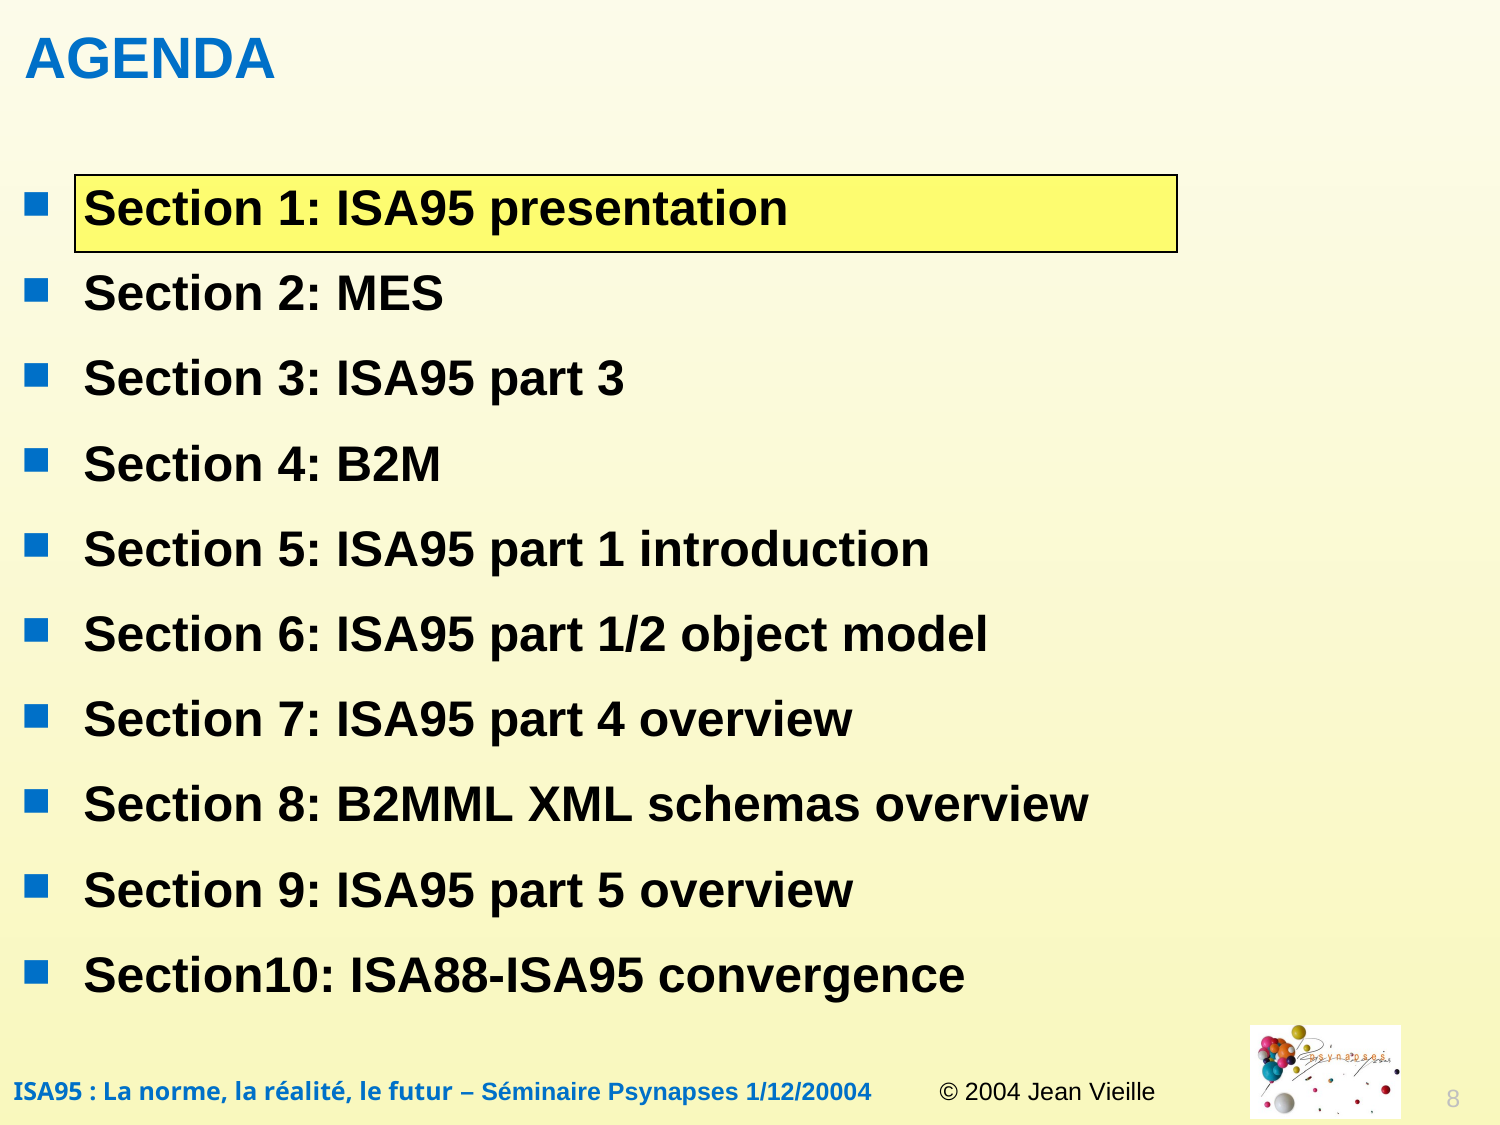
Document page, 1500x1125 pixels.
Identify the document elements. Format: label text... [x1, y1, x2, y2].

title AGENDA [9, 12, 1476, 151]
picture [1250, 1026, 1401, 1119]
list Section 1: ISA95 presentation Section 2: MES Section 3: ISA95 part 3 Section 4: B2M Section 5: ISA95 part 1 introduction Section 6: ISA95 part 1/2 object model Section 7: ISA95 part 4 overview Section 8: B2MML XML schemas overview Section 9: ISA95 part 5 overview Section10: ISA88-ISA95 convergence [12, 174, 1476, 1026]
